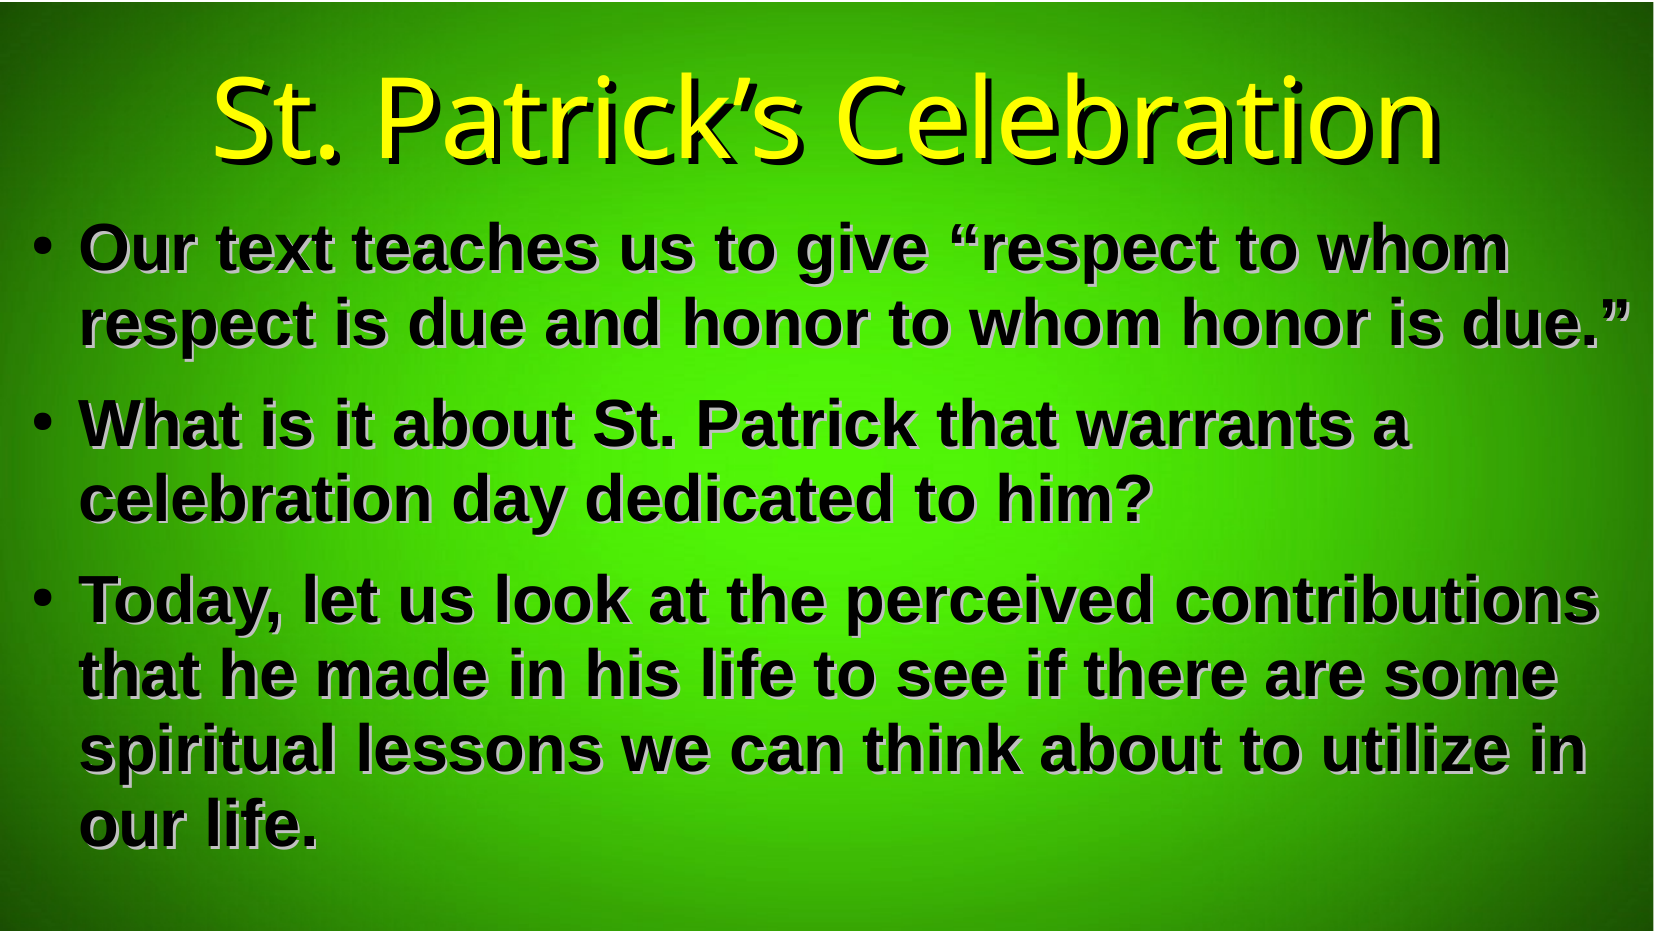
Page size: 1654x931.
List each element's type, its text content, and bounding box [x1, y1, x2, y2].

list Our text teaches us to give “respect to whom respect is due and honor to whom honor is due.” What is it about St. Patrick that warrants a celebration day dedicated to him? Today, let us look at the perceived contributions that he made in his life to see if there are some spiritual lessons we can think about to utilize in our life. [15, 210, 1651, 931]
picture [0, 2, 1654, 931]
title St. Patrick’s Celebration [82, 25, 1571, 204]
